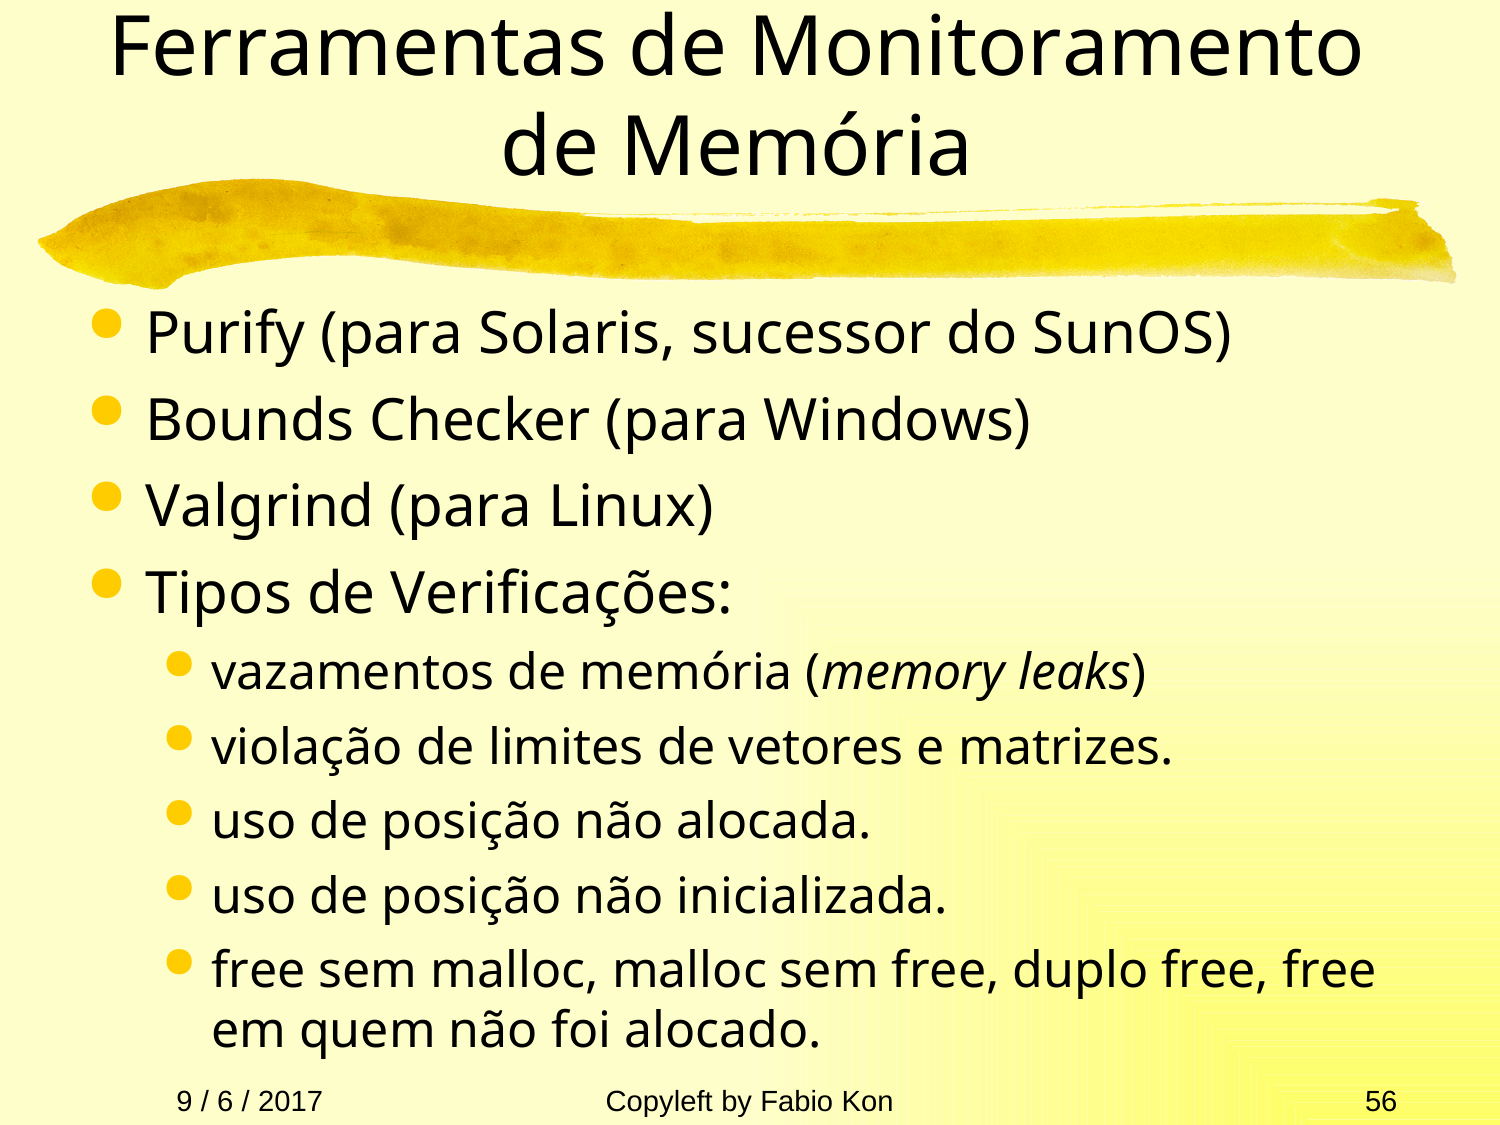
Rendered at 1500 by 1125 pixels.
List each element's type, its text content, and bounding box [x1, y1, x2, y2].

picture [24, 174, 1463, 297]
title Ferramentas de Monitoramento de Memória [74, 0, 1400, 200]
list Purify (para Solaris, sucessor do SunOS) Bounds Checker (para Windows) Valgrind (para Linux) Tipos de Verificações: vazamentos de memória (memory leaks) violação de limites de vetores e matrizes. uso de posição não alocada. uso de posição não inicializada. free sem malloc, malloc sem free, duplo free, free em quem não foi alocado. [74, 287, 1417, 1066]
